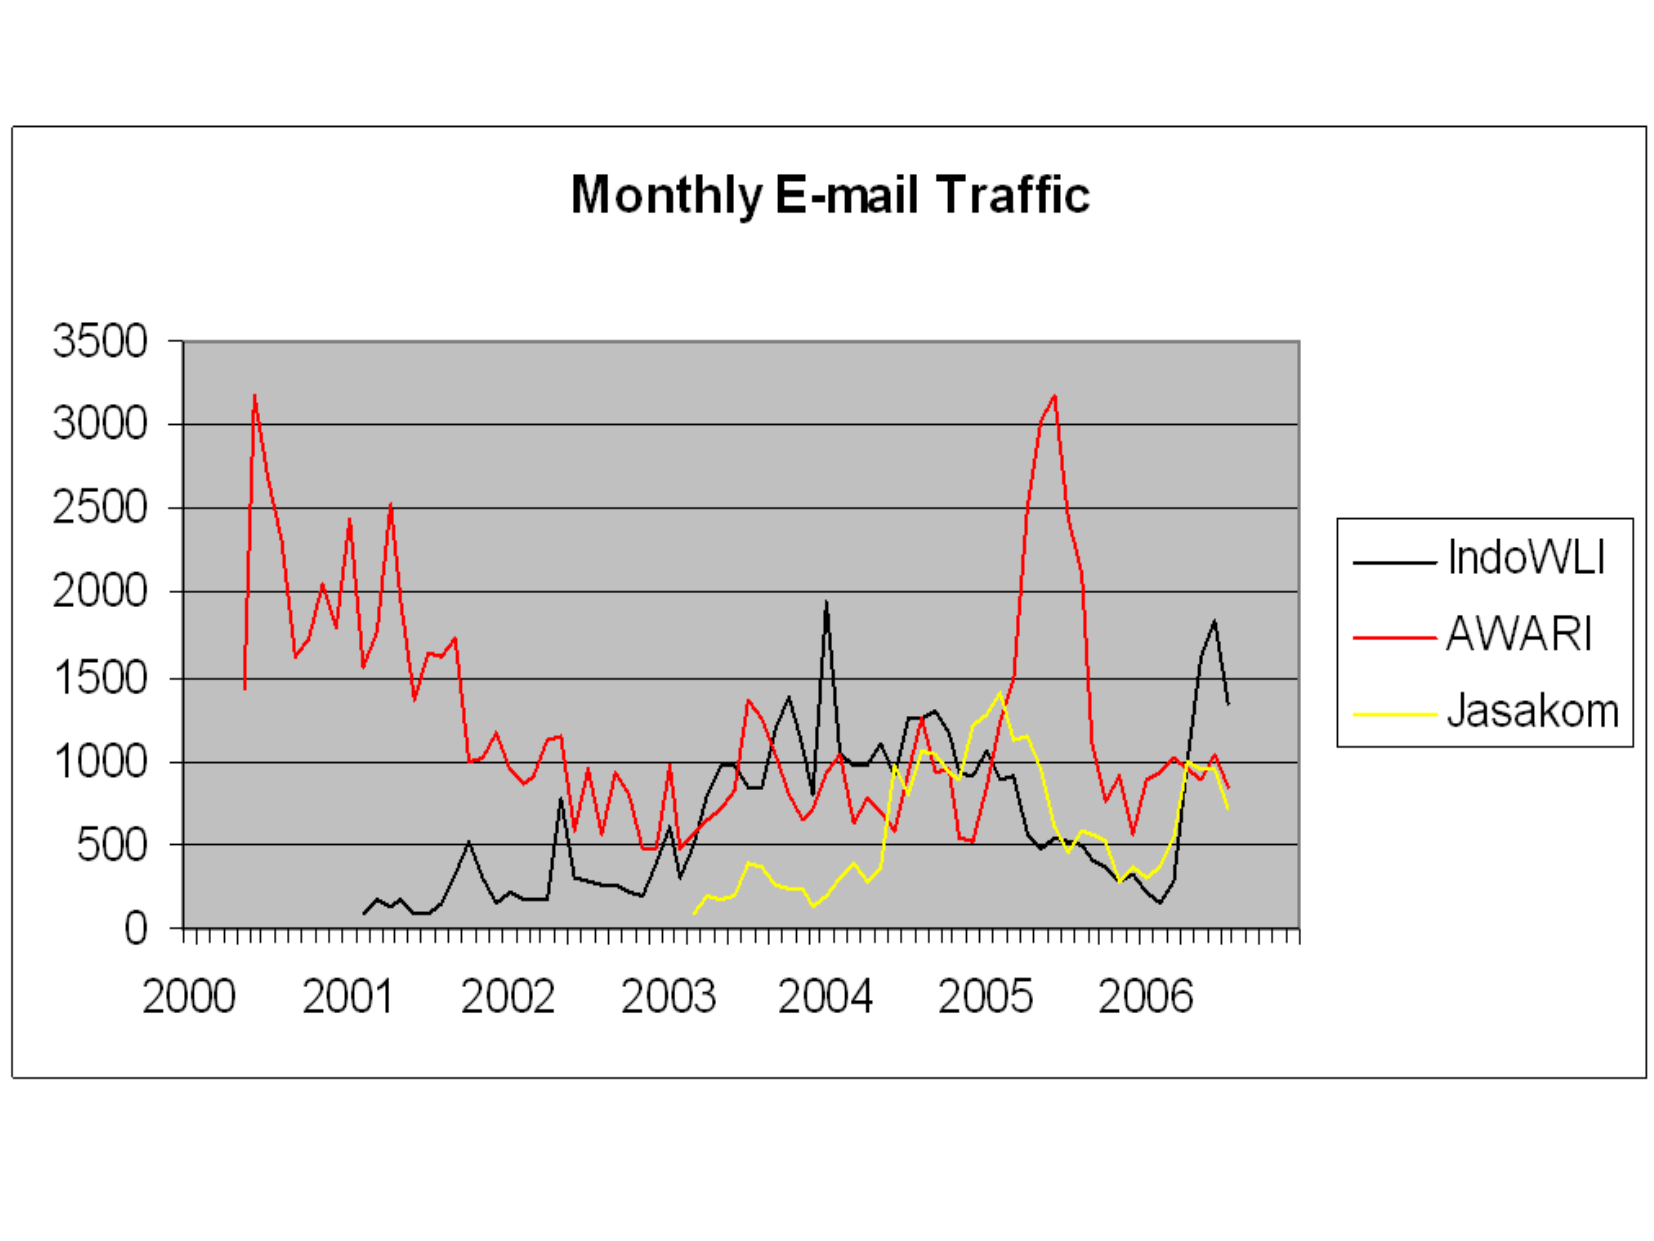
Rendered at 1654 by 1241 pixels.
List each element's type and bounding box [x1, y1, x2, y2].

picture [5, 112, 1654, 1088]
